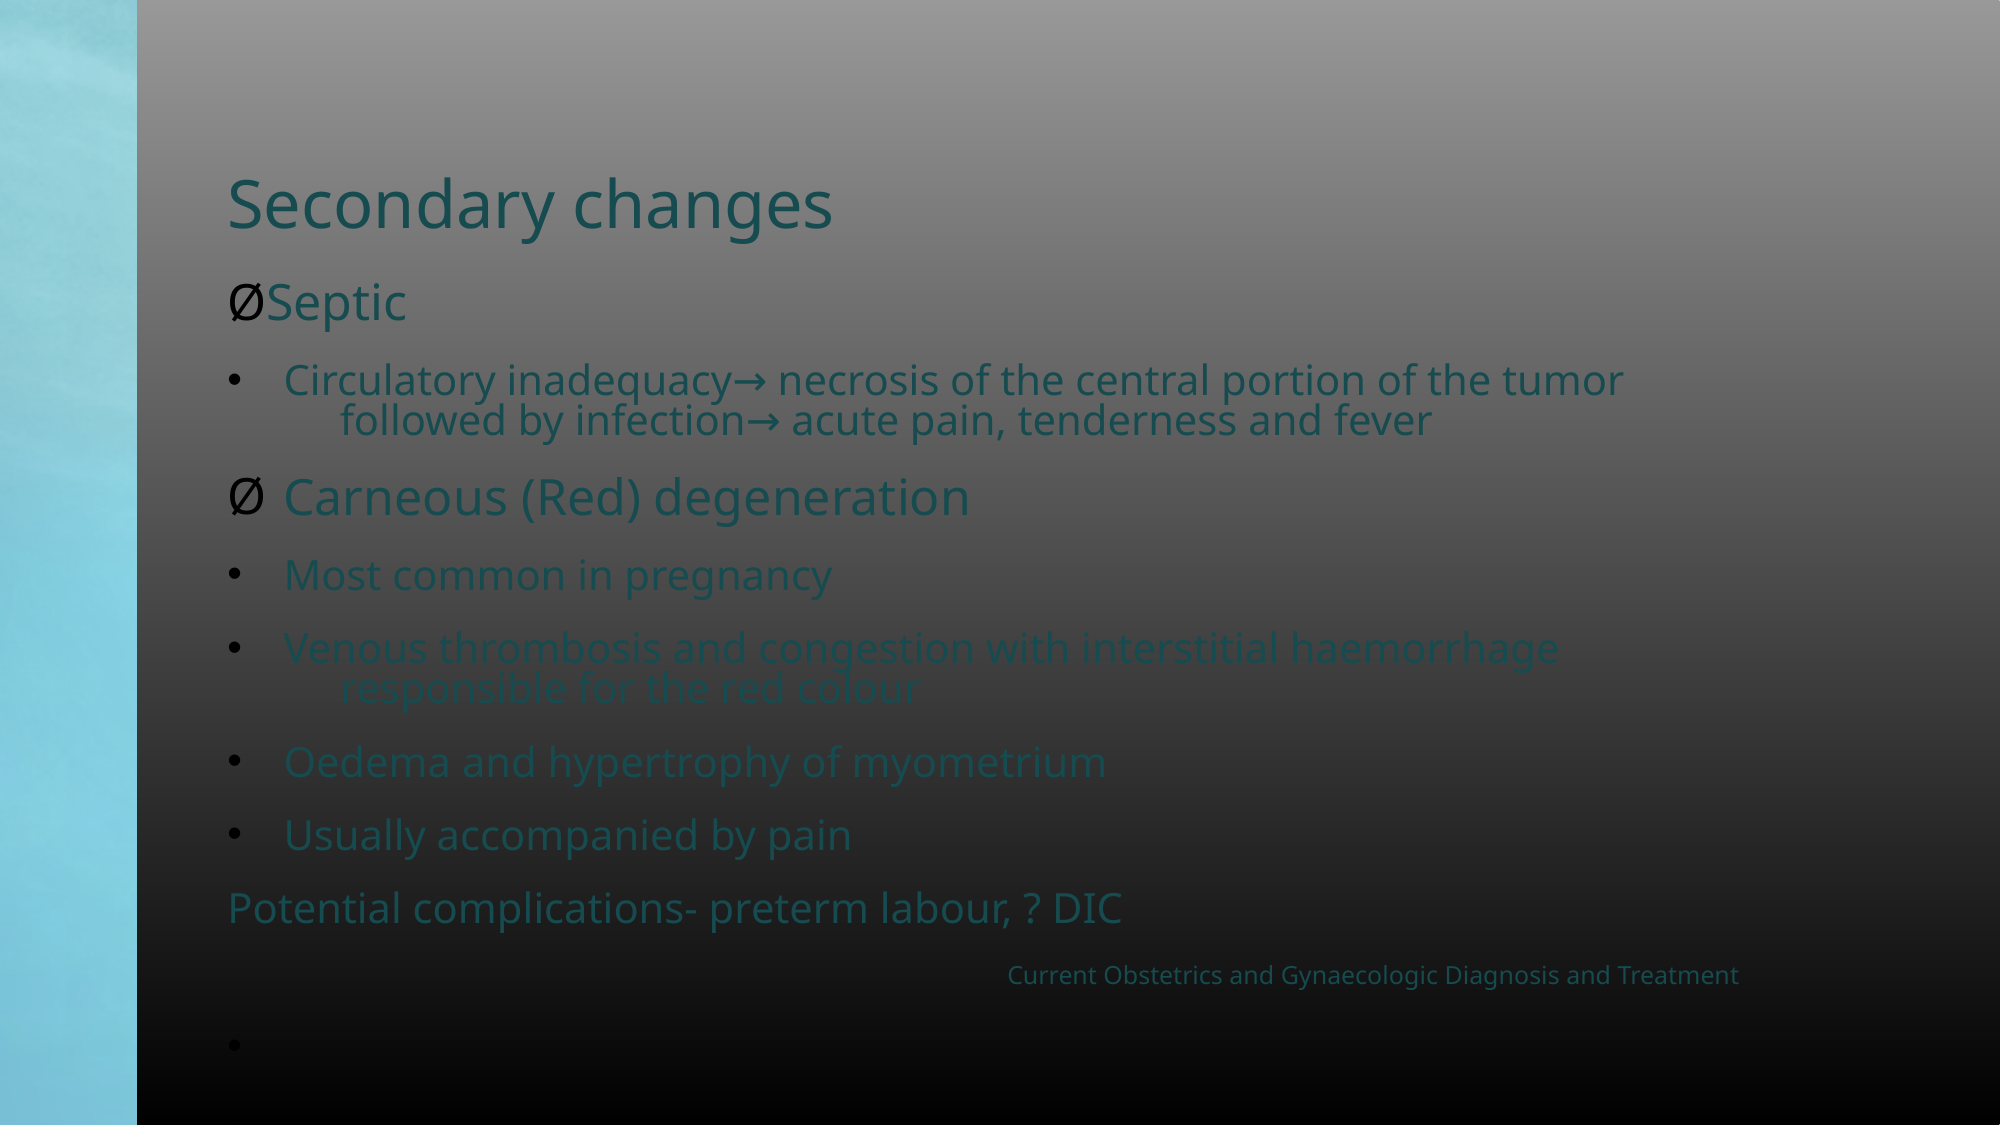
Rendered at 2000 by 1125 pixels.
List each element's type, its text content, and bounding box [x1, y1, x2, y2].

title Secondary changes [212, 62, 1788, 250]
list Septic Circulatory inadequacy→ necrosis of the central portion of the tumor followed by infection→ acute pain, tenderness and fever Carneous (Red) degeneration Most common in pregnancy Venous thrombosis and congestion with interstitial haemorrhage responsible for the red colour Oedema and hypertrophy of myometrium Usually accompanied by pain Potential complications- preterm labour, ? DIC Current Obstetrics and Gynaecologic Diagnosis and Treatment [212, 275, 1788, 1013]
